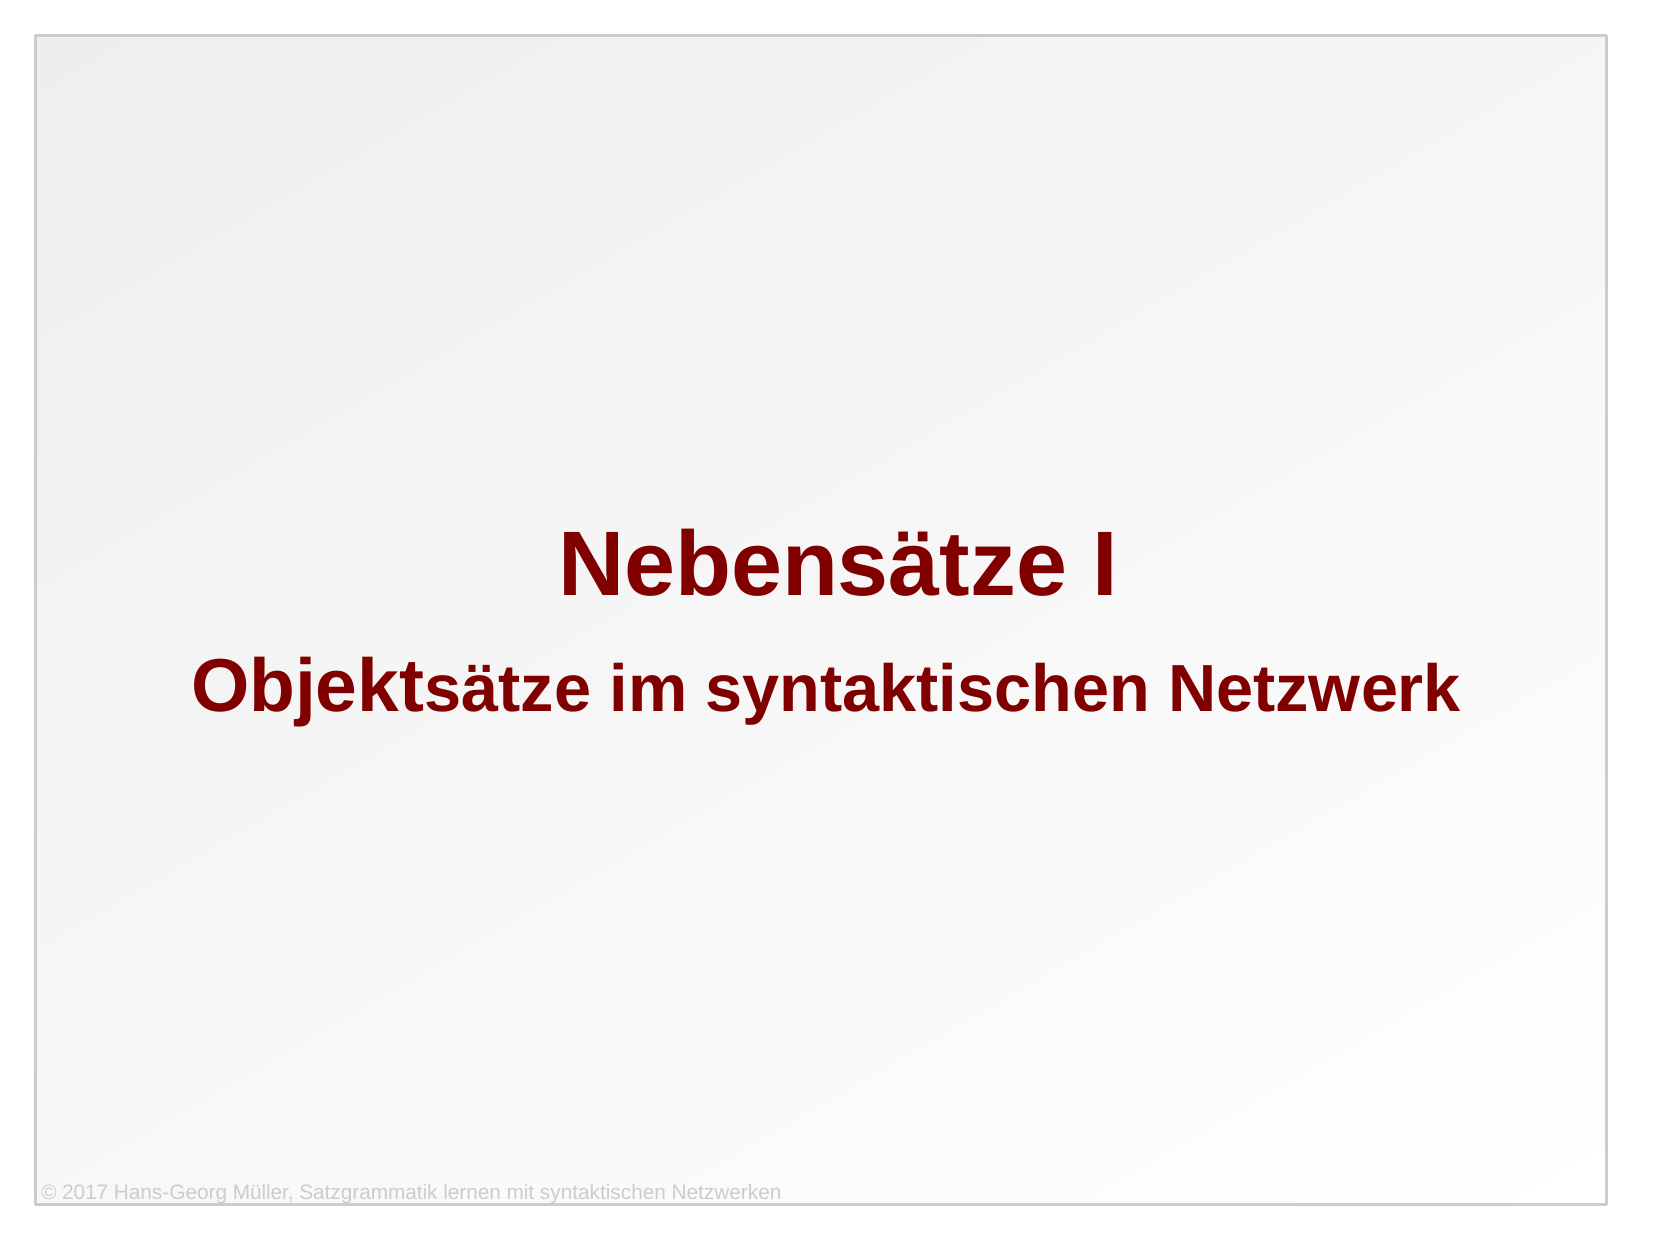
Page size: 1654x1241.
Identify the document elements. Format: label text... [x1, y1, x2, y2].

title Nebensätze I [94, 460, 1583, 668]
title Objektsätze im syntaktischen Netzwerk [82, 539, 1571, 747]
